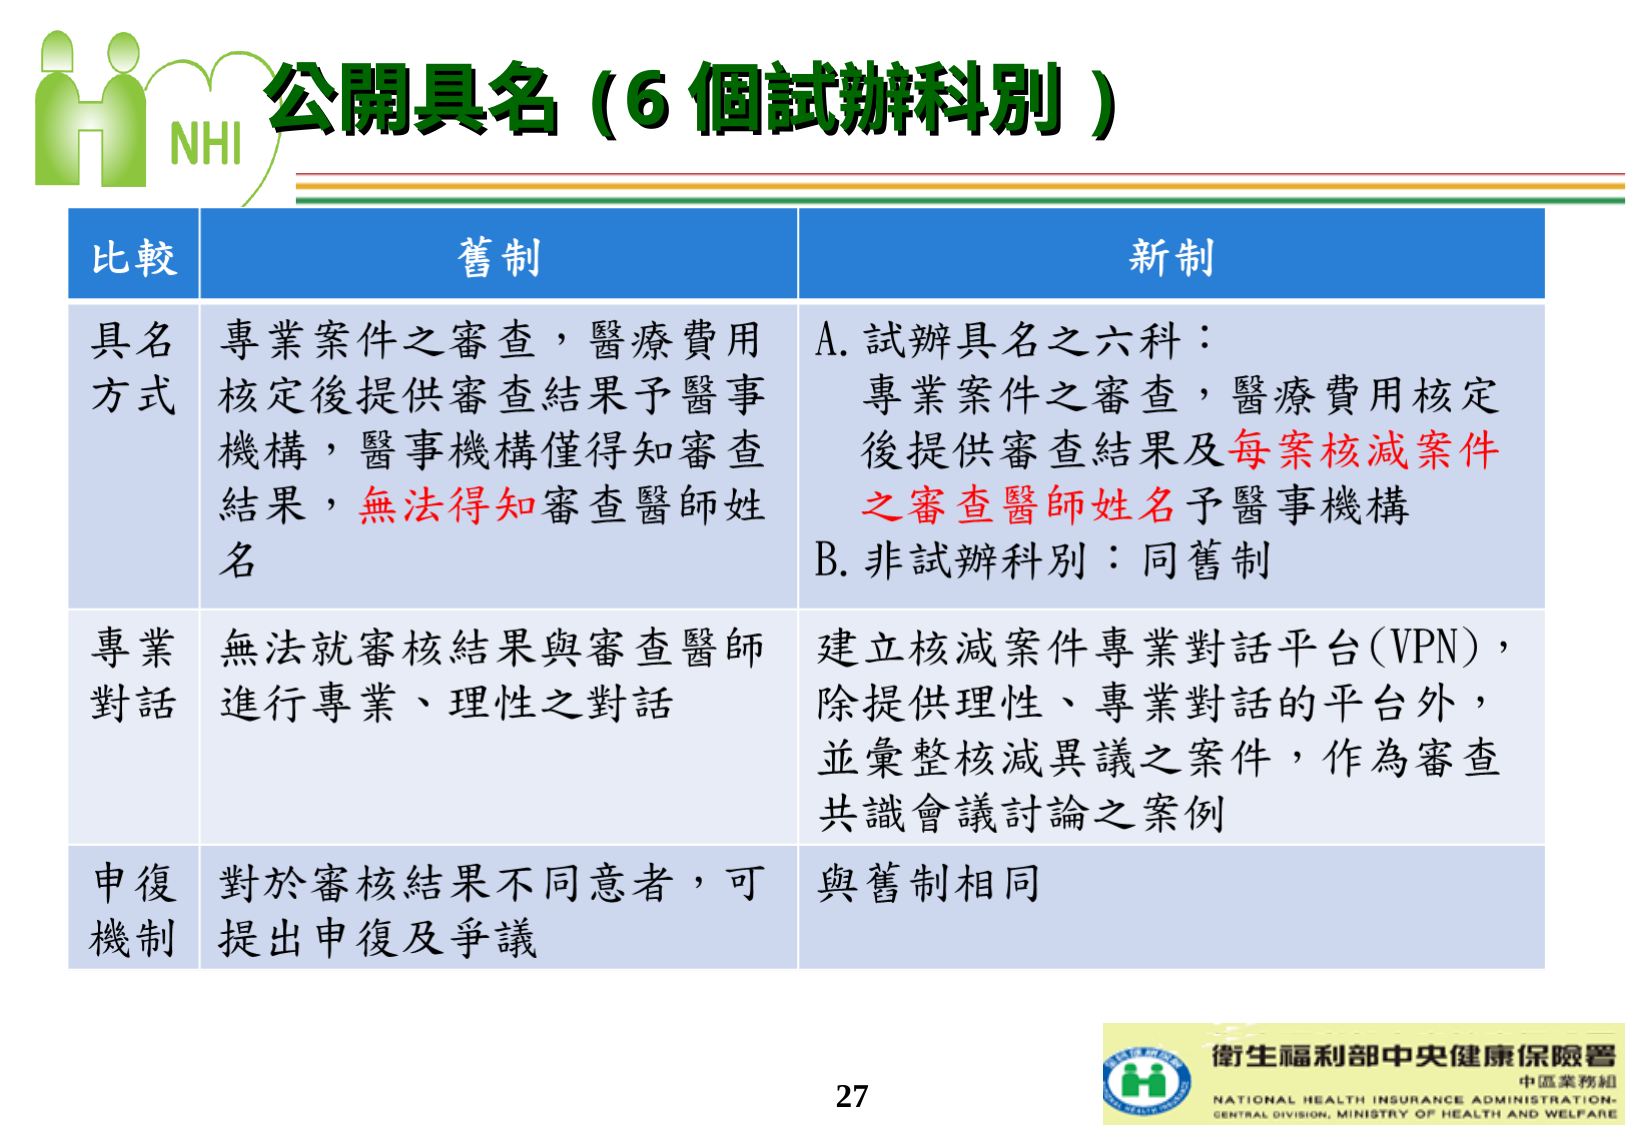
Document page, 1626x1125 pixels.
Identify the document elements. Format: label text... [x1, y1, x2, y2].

picture [67, 207, 1546, 991]
title 公開具名(6個試辦科別) [115, 0, 1271, 189]
